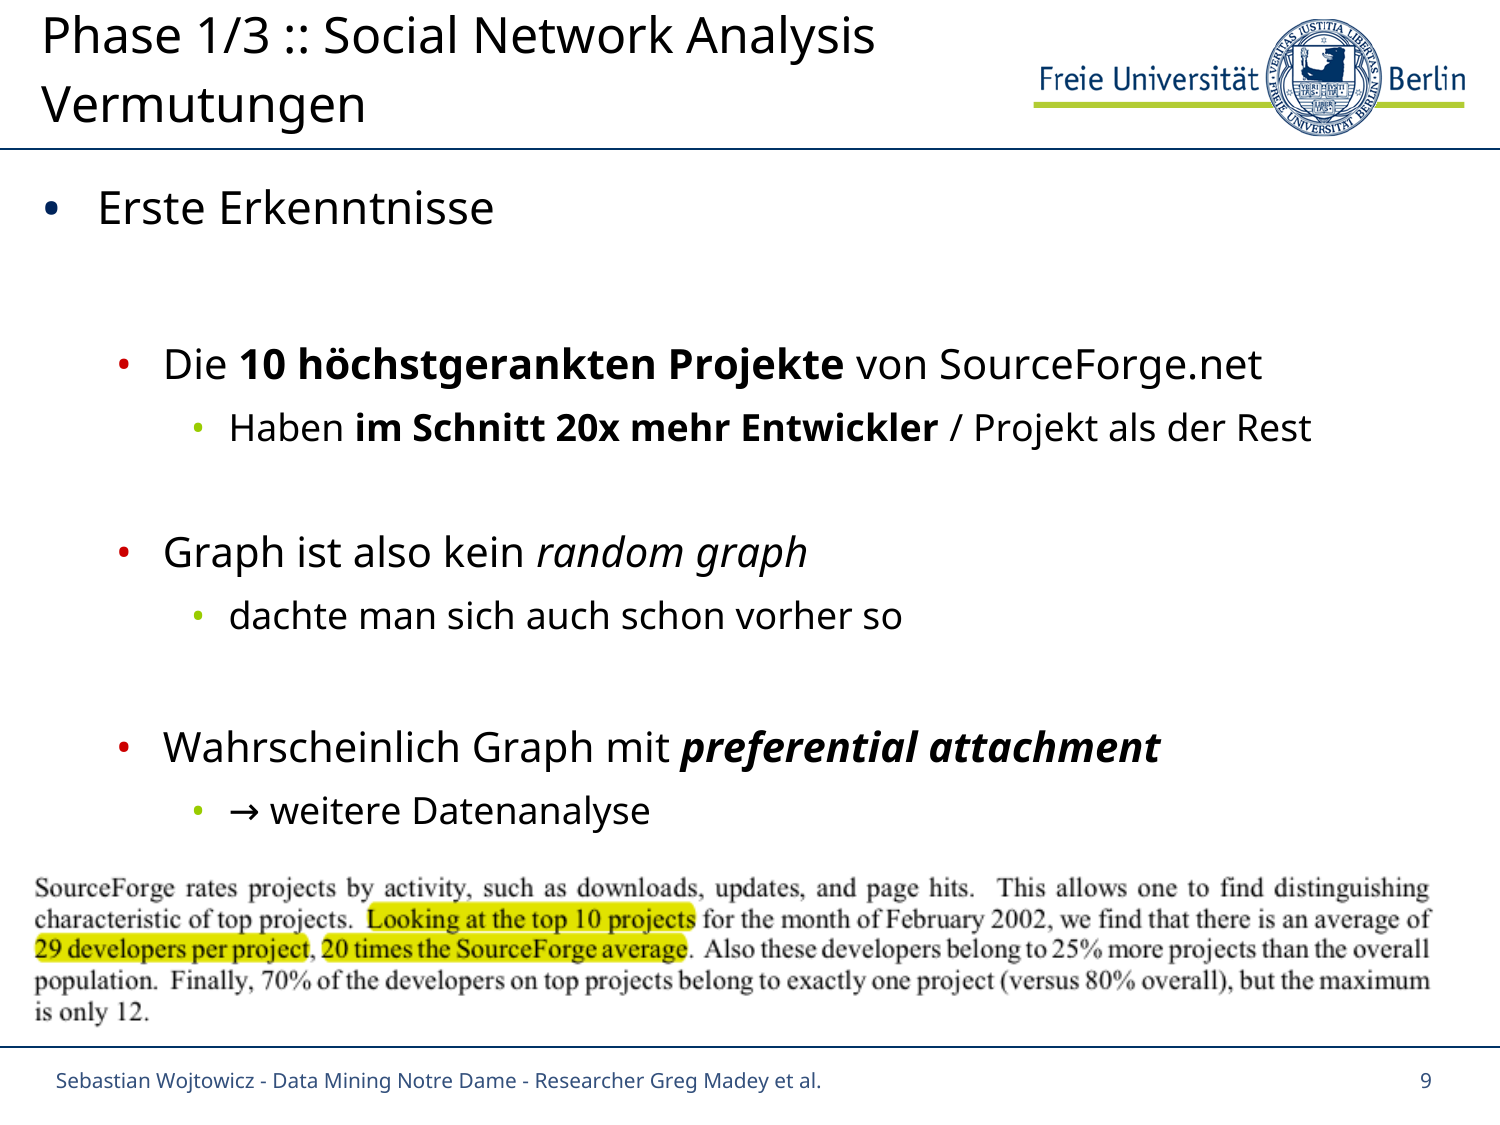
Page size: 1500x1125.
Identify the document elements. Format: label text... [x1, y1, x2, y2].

title Phase 1/3 :: Social Network Analysis Vermutungen [41, 0, 1016, 138]
picture [1033, 19, 1470, 137]
list Erste Erkenntnisse Die 10 höchstgerankten Projekte von SourceForge.net Haben im Schnitt 20x mehr Entwickler / Projekt als der Rest Graph ist also kein random graph dachte man sich auch schon vorher so Wahrscheinlich Graph mit preferential attachment → weitere Datenanalyse [41, 175, 1447, 1039]
picture [29, 872, 1443, 1034]
